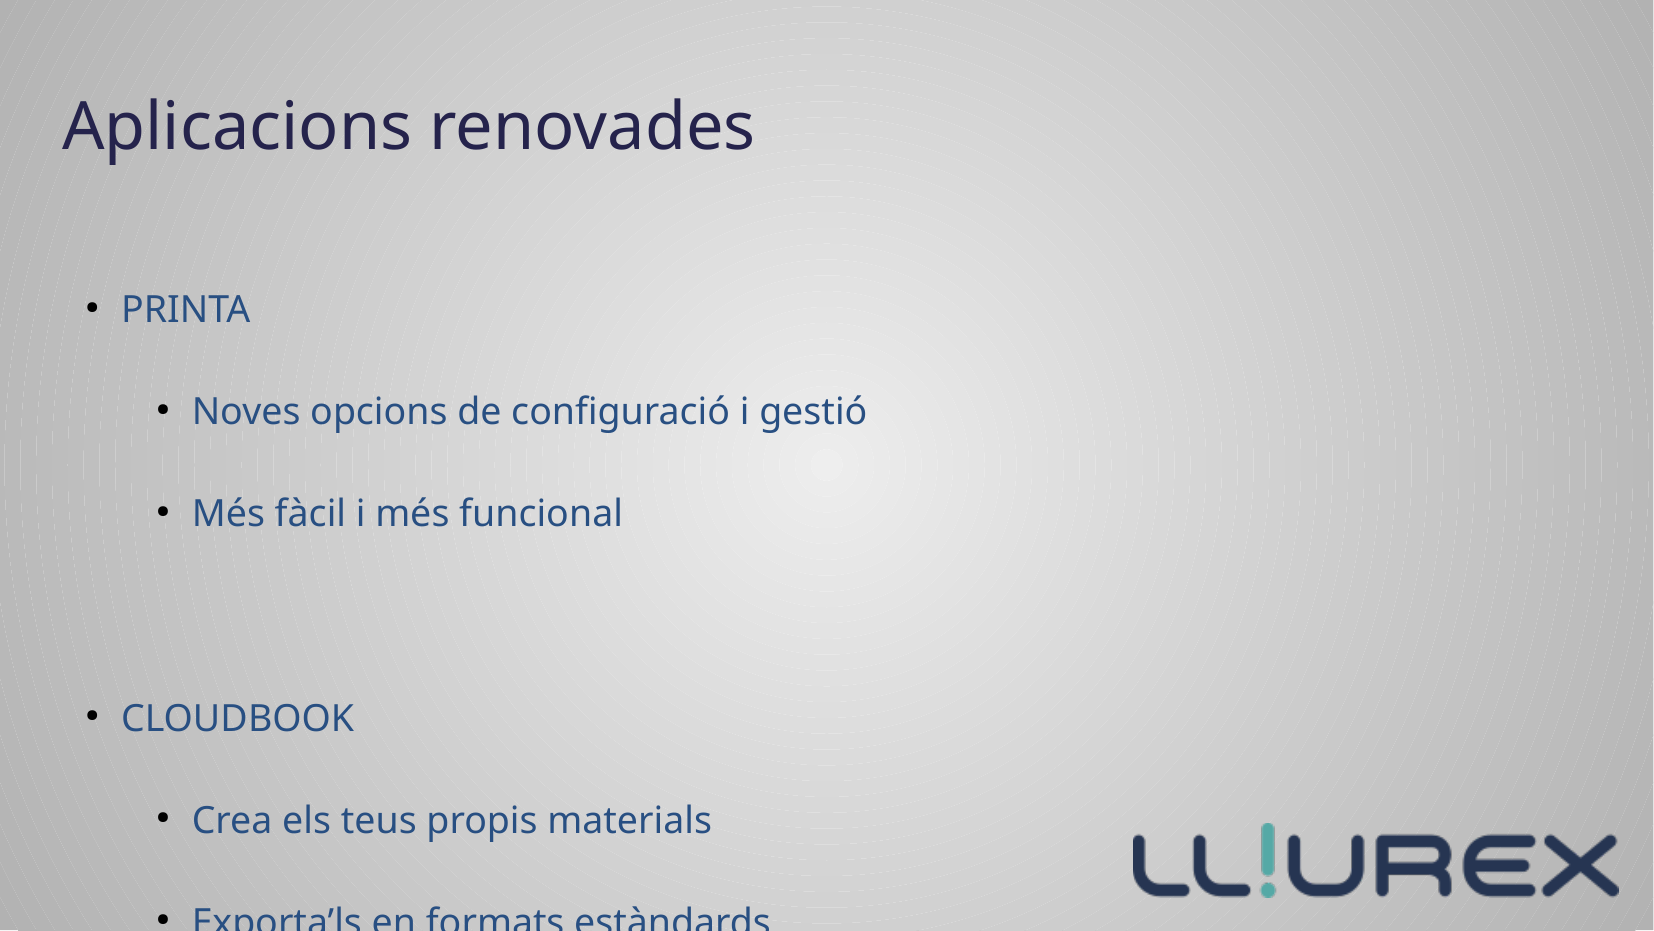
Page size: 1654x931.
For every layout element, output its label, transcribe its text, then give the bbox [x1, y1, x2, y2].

text_box PRINTA Noves opcions de configuració i gestió Més fàcil i més funcional CLOUDBOOK Crea els teus propis materials Exporta’ls en formats estàndards [70, 224, 1536, 931]
picture [1536, 823, 1619, 898]
text_box Aplicacions renovades [47, 70, 1477, 164]
